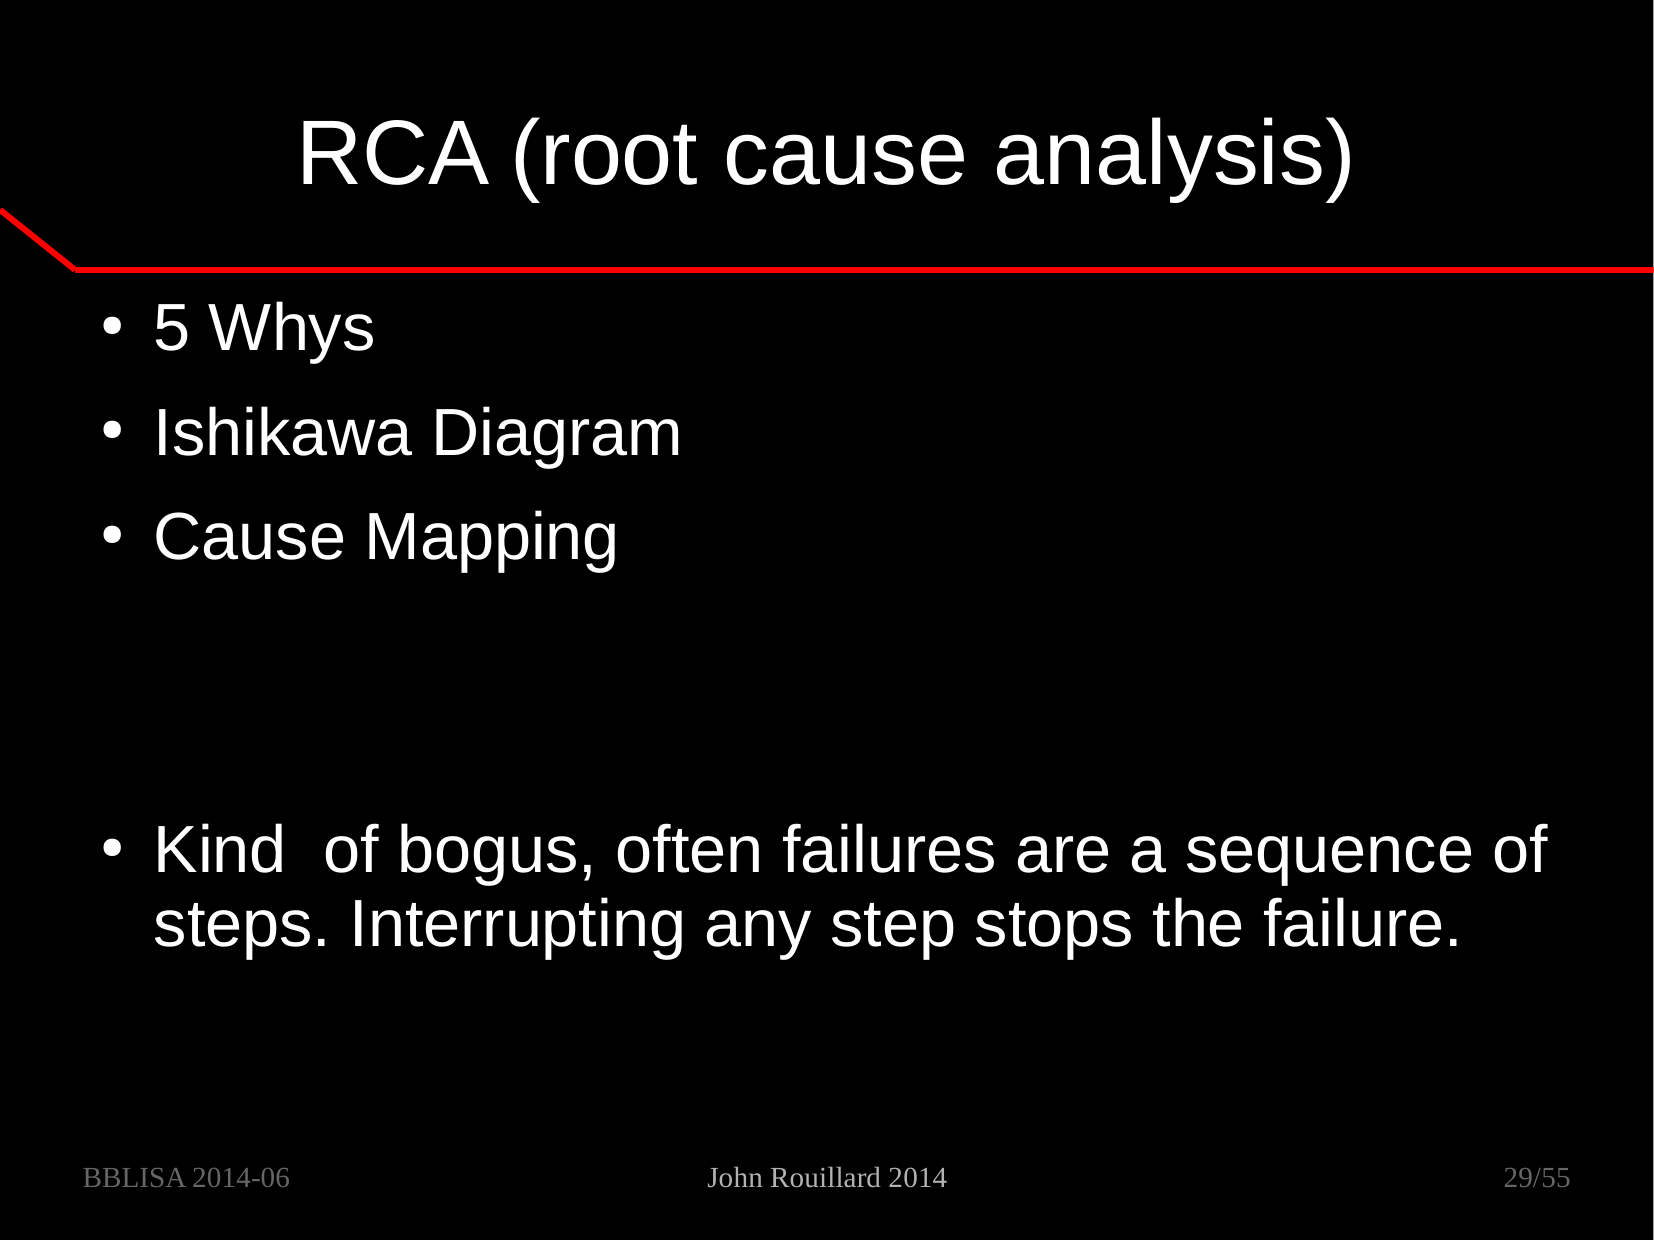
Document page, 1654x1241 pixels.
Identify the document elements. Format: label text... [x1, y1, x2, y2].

list 5 Whys Ishikawa Diagram Cause Mapping Kind of bogus, often failures are a sequence of steps. Interrupting any step stops the failure. [82, 290, 1571, 1110]
title RCA (root cause analysis) [82, 49, 1571, 257]
